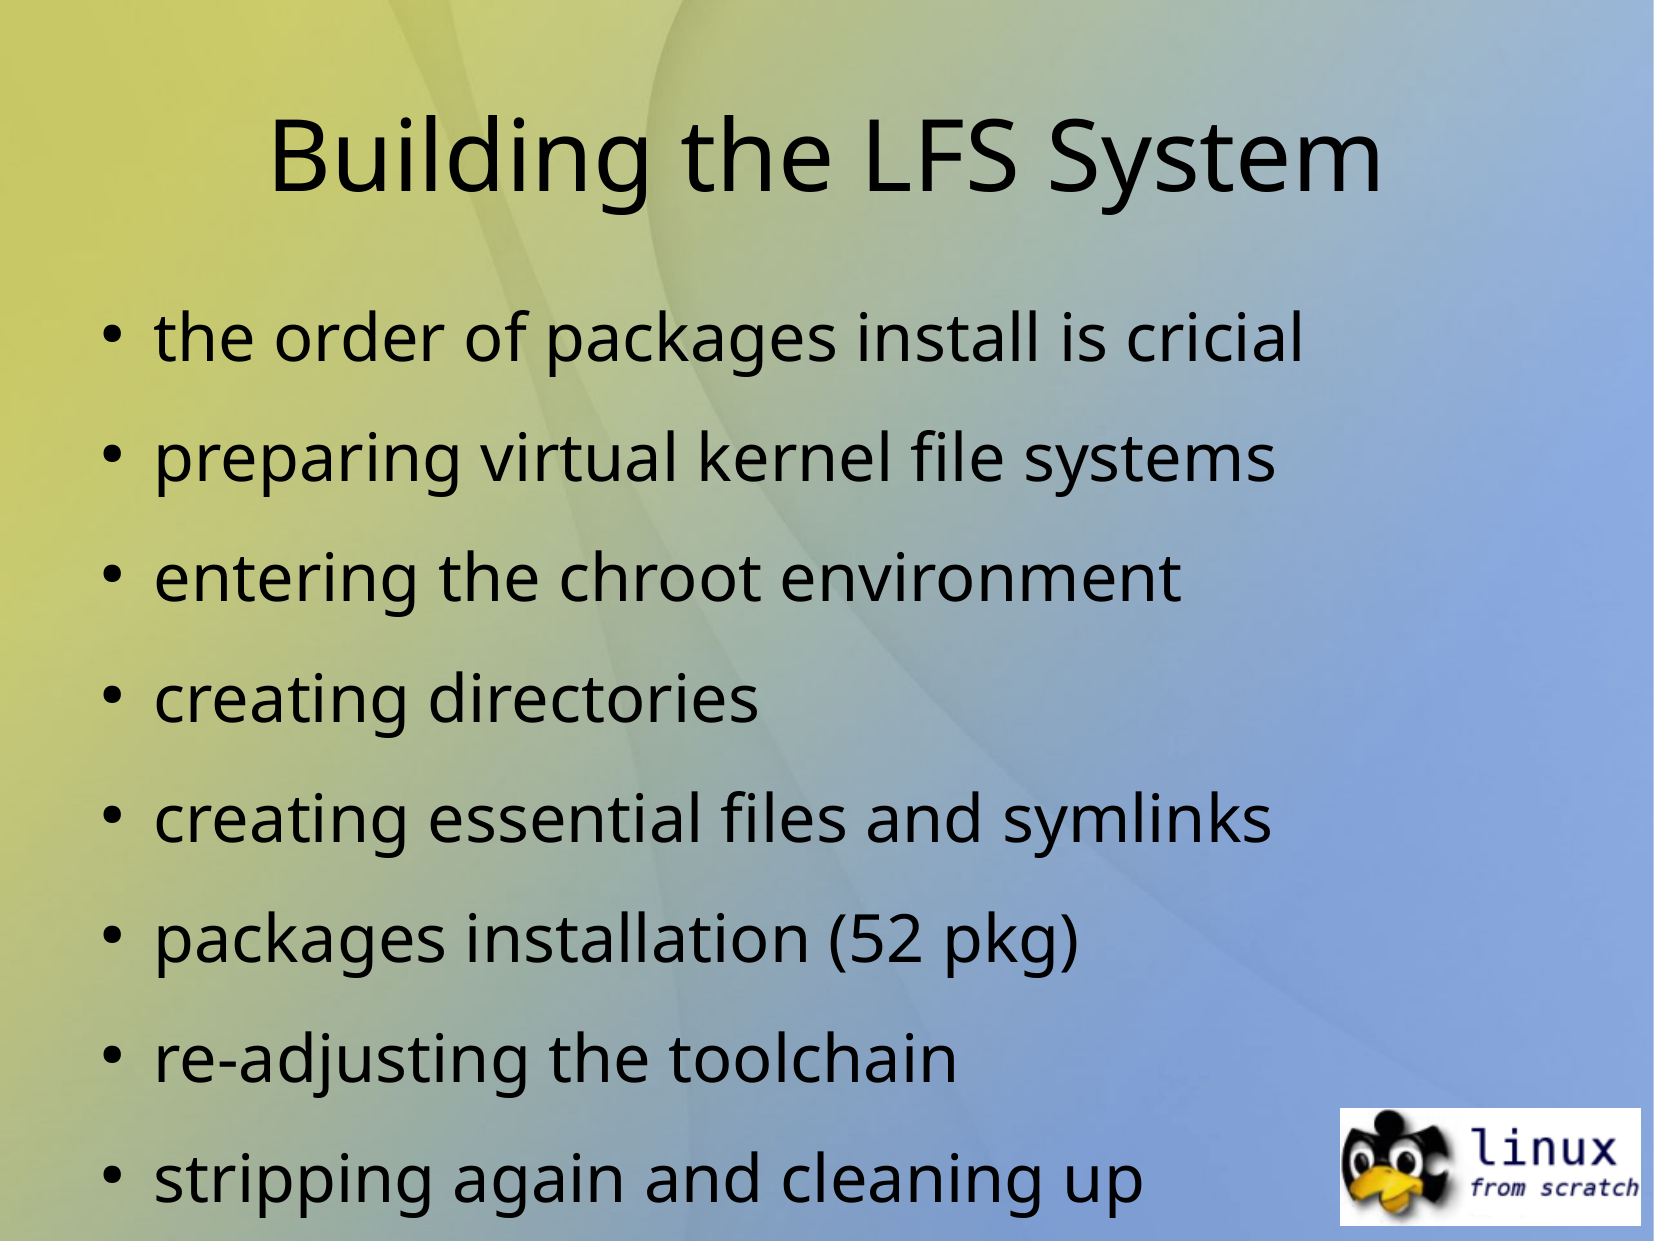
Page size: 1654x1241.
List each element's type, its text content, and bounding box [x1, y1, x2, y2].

picture [0, 0, 1654, 1241]
list the order of packages install is cricial preparing virtual kernel file systems entering the chroot environment creating directories creating essential files and symlinks packages installation (52 pkg) re-adjusting the toolchain stripping again and cleaning up [82, 290, 1571, 1145]
title Building the LFS System [82, 56, 1571, 250]
